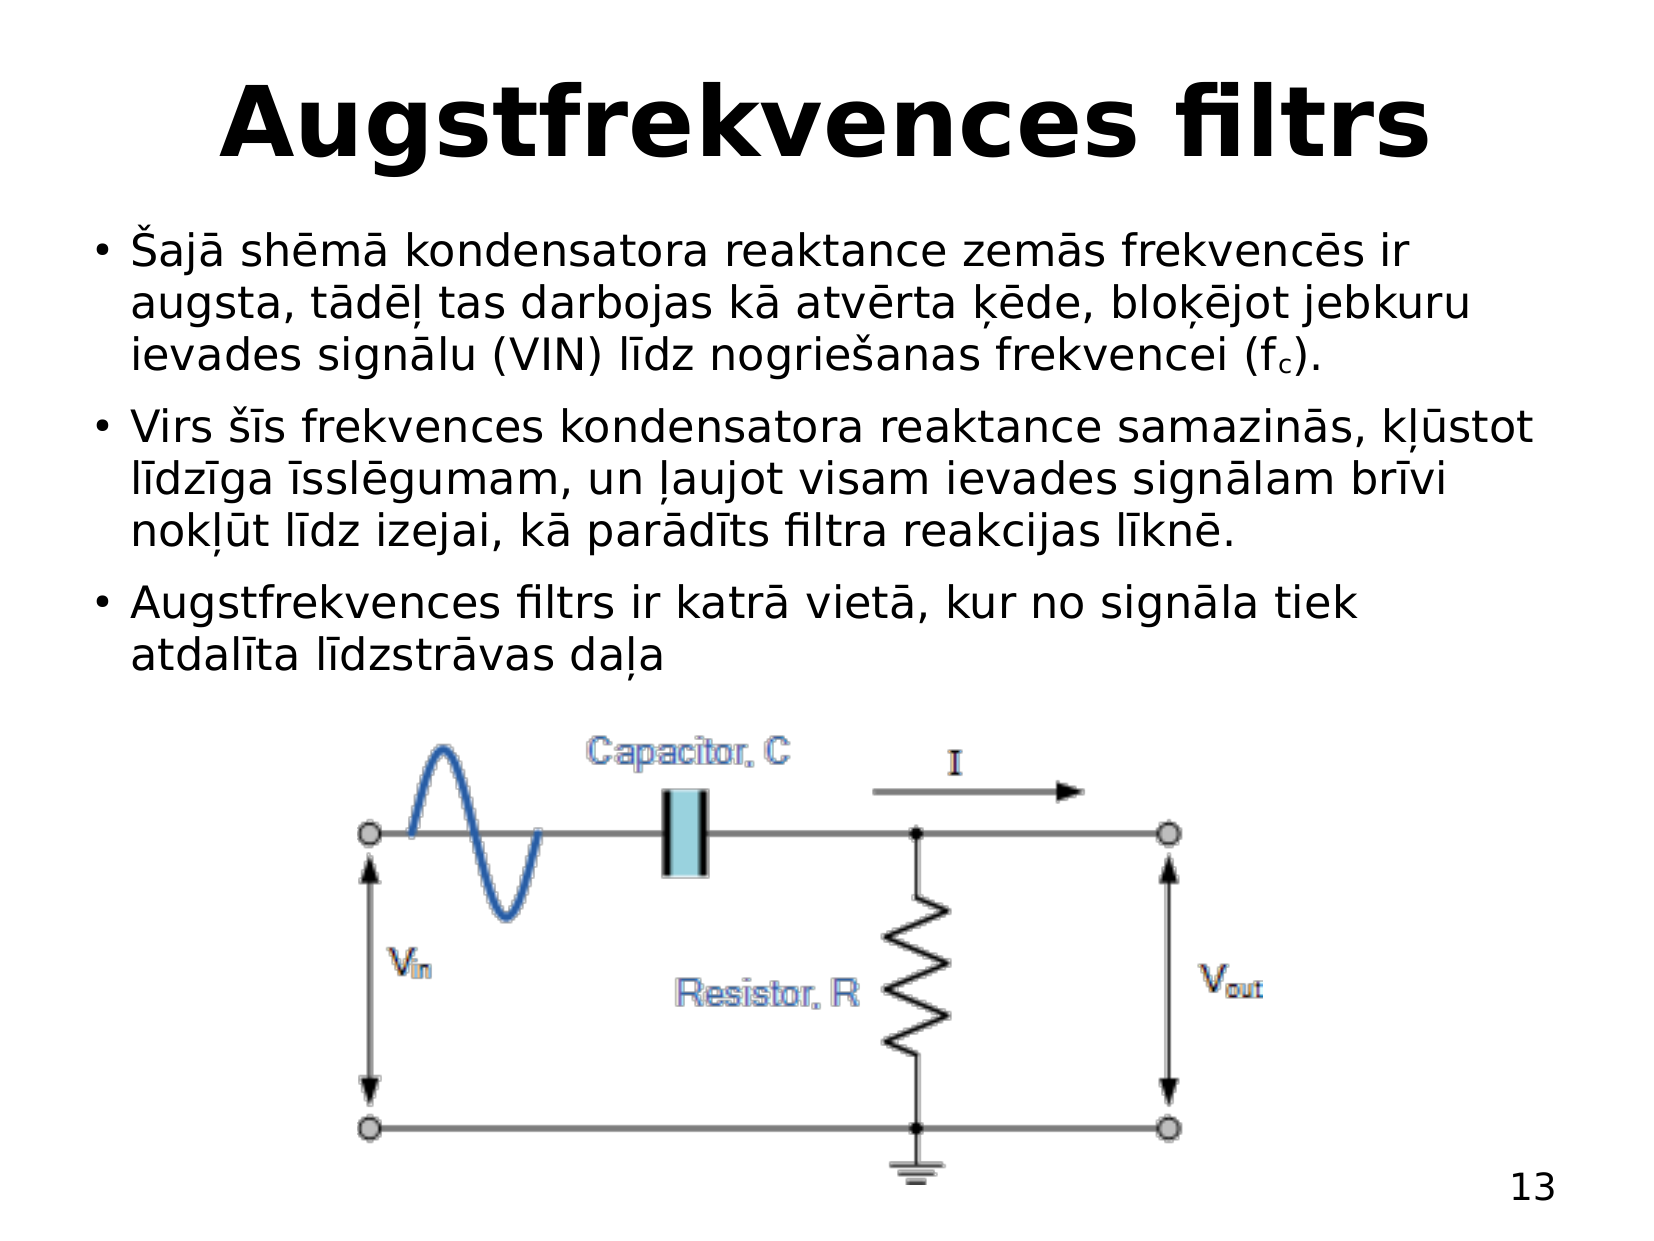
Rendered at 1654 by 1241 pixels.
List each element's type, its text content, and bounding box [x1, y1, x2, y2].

title Augstfrekvences filtrs [82, 49, 1571, 196]
list Šajā shēmā kondensatora reaktance zemās frekvencēs ir augsta, tādēļ tas darbojas kā atvērta ķēde, bloķējot jebkuru ievades signālu (VIN) līdz nogriešanas frekvencei (fc). Virs šīs frekvences kondensatora reaktance samazinās, kļūstot līdzīga īsslēgumam, un ļaujot visam ievades signālam brīvi nokļūt līdz izejai, kā parādīts filtra reakcijas līknē. Augstfrekvences filtrs ir katrā vietā, kur no signāla tiek atdalīta līdzstrāvas daļa [82, 225, 1538, 683]
picture [357, 726, 1263, 1185]
